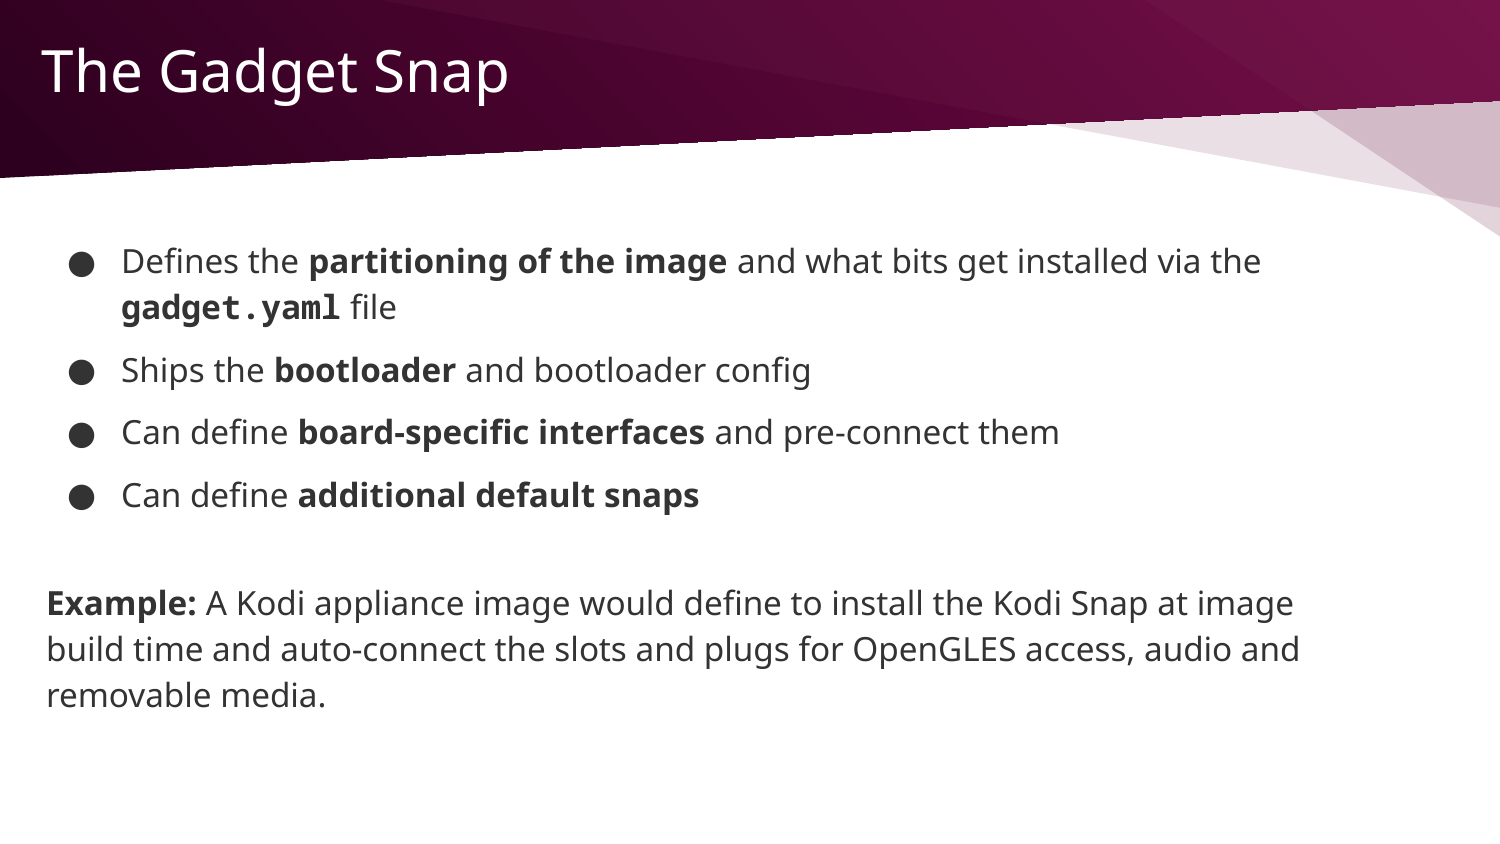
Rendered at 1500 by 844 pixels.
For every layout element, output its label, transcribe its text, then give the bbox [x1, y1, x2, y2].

title The Gadget Snap [41, 5, 1336, 134]
list Defines the partitioning of the image and what bits get installed via the gadget.yaml file Ships the bootloader and bootloader config Can define board-specific interfaces and pre-connect them Can define additional default snaps Example: A Kodi appliance image would define to install the Kodi Snap at image build time and auto-connect the slots and plugs for OpenGLES access, audio and removable media. [35, 229, 1324, 789]
